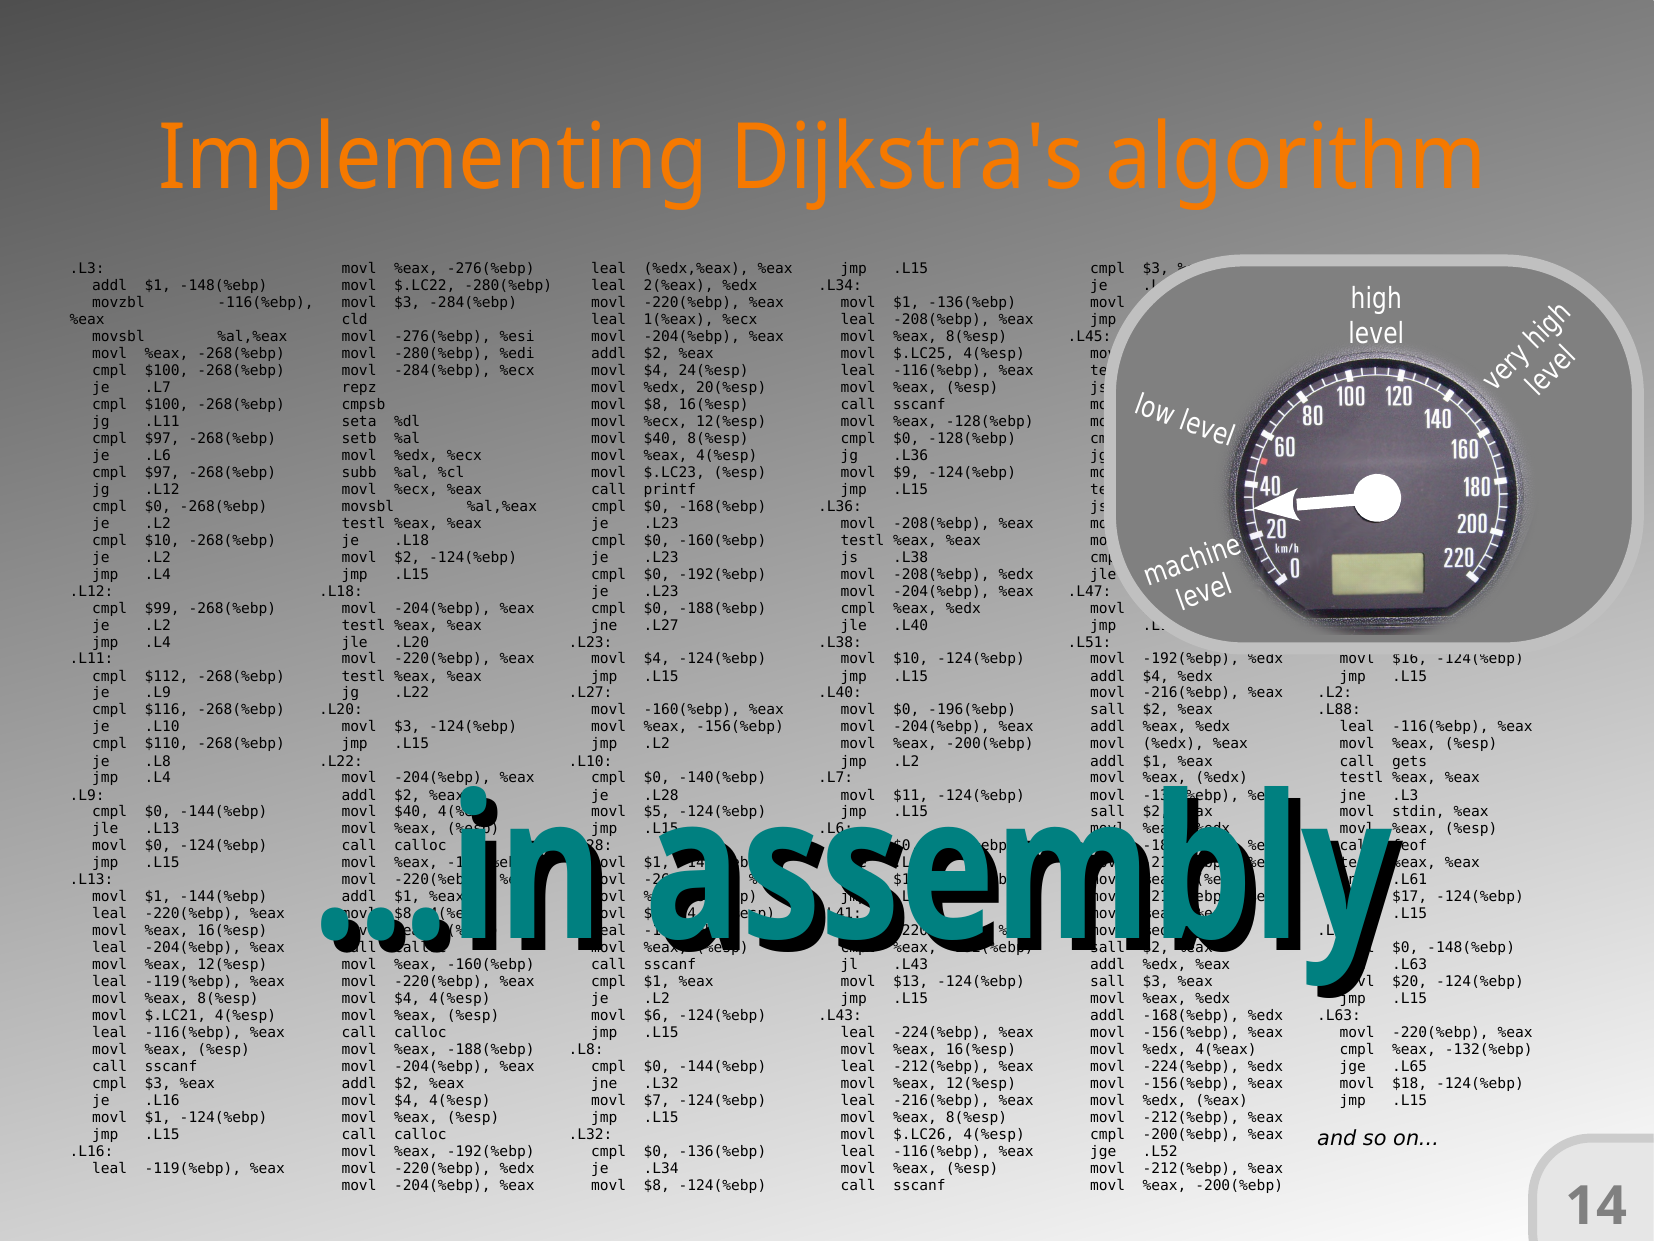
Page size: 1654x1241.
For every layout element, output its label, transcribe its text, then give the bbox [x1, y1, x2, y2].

text_box high level [1333, 274, 1508, 358]
text_box machine level [1122, 510, 1314, 638]
text_box low level [1114, 374, 1295, 480]
title Implementing Dijkstra's algorithm [18, 49, 1629, 257]
picture [1213, 334, 1540, 635]
text_box ...in assembly [298, 717, 1377, 988]
text_box [1175, 333, 1638, 649]
text_box [1109, 260, 1563, 590]
chart [68, 259, 1566, 1197]
text_box very high level [1459, 266, 1630, 438]
